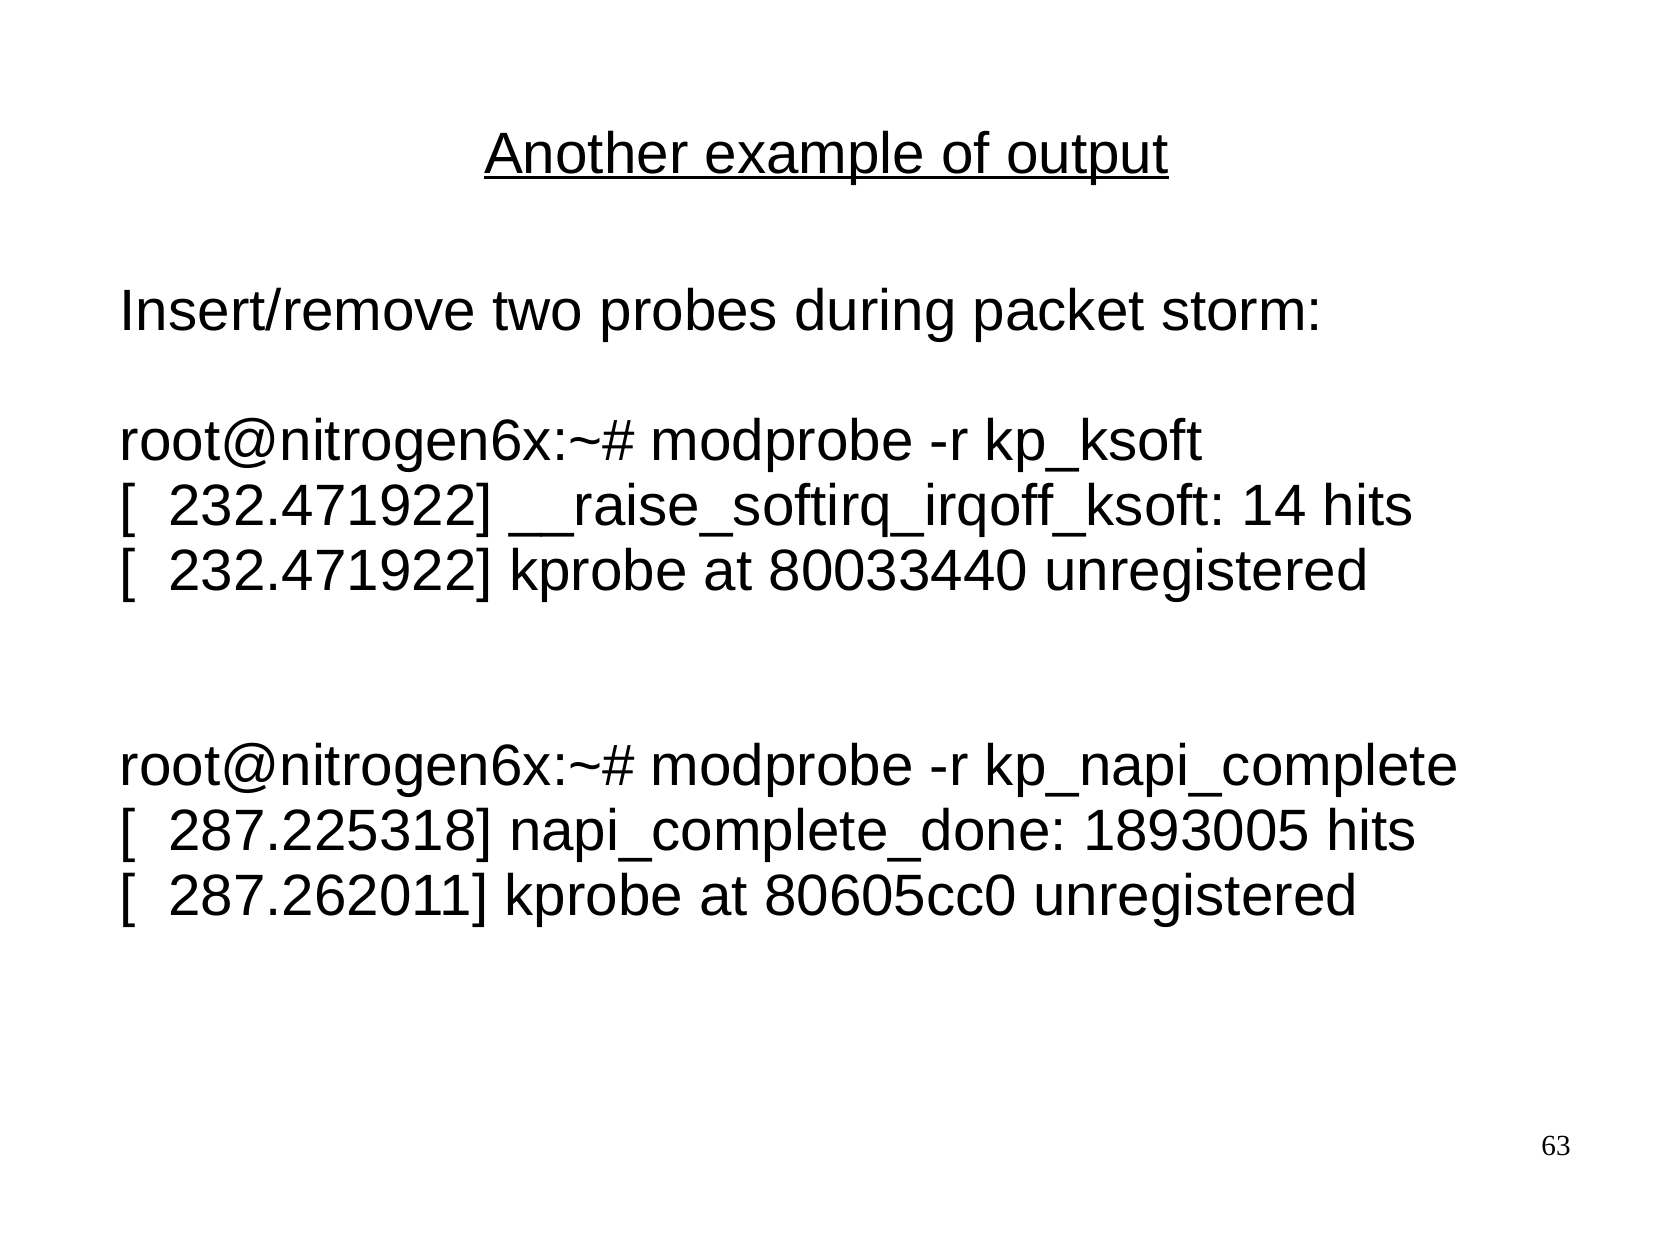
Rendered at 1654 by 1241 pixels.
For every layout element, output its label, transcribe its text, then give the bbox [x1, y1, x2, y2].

text_box Insert/remove two probes during packet storm: root@nitrogen6x:~# modprobe -r kp_ksoft [ 232.471922] __raise_softirq_irqoff_ksoft: 14 hits [ 232.471922] kprobe at 80033440 unregistered root@nitrogen6x:~# modprobe -r kp_napi_complete [ 287.225318] napi_complete_done: 1893005 hits [ 287.262011] kprobe at 80605cc0 unregistered [105, 270, 1591, 936]
title Another example of output [82, 49, 1571, 257]
